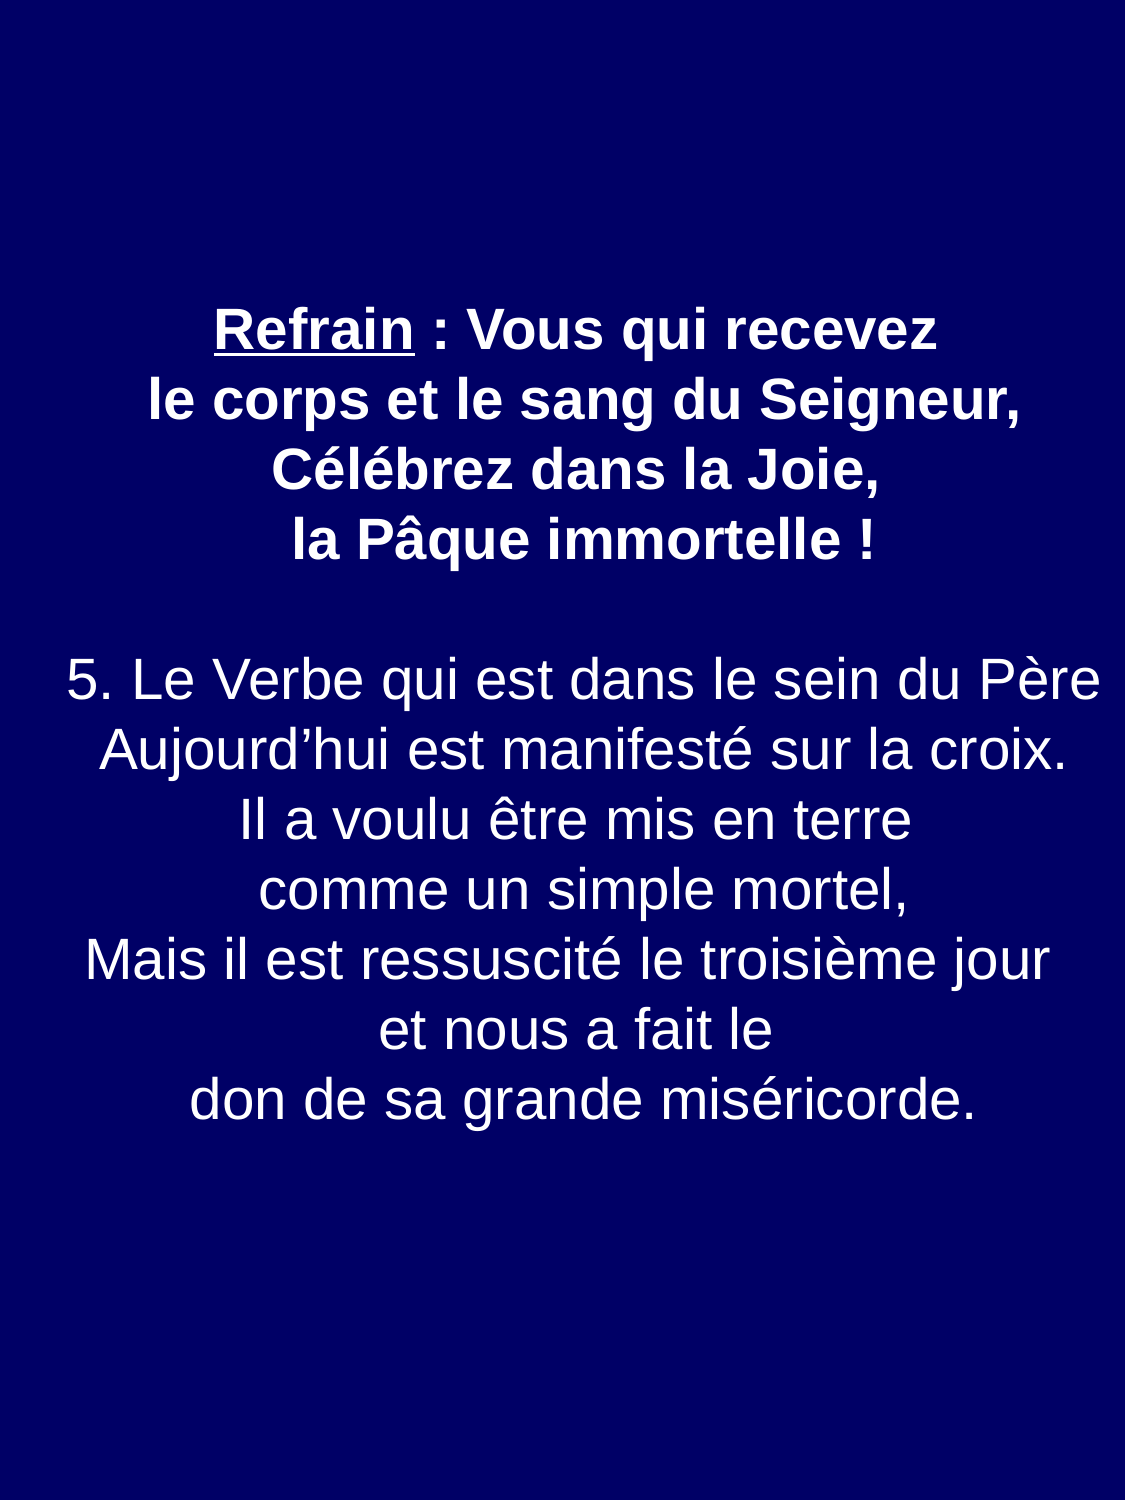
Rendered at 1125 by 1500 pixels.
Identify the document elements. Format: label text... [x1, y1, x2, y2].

text_box Refrain : Vous qui recevez le corps et le sang du Seigneur, Célébrez dans la Joie, la Pâque immortelle ! 5. Le Verbe qui est dans le sein du Père Aujourd’hui est manifesté sur la croix. Il a voulu être mis en terre comme un simple mortel, Mais il est ressuscité le troisième jour et nous a fait le don de sa grande miséricorde. [0, 283, 1125, 1138]
